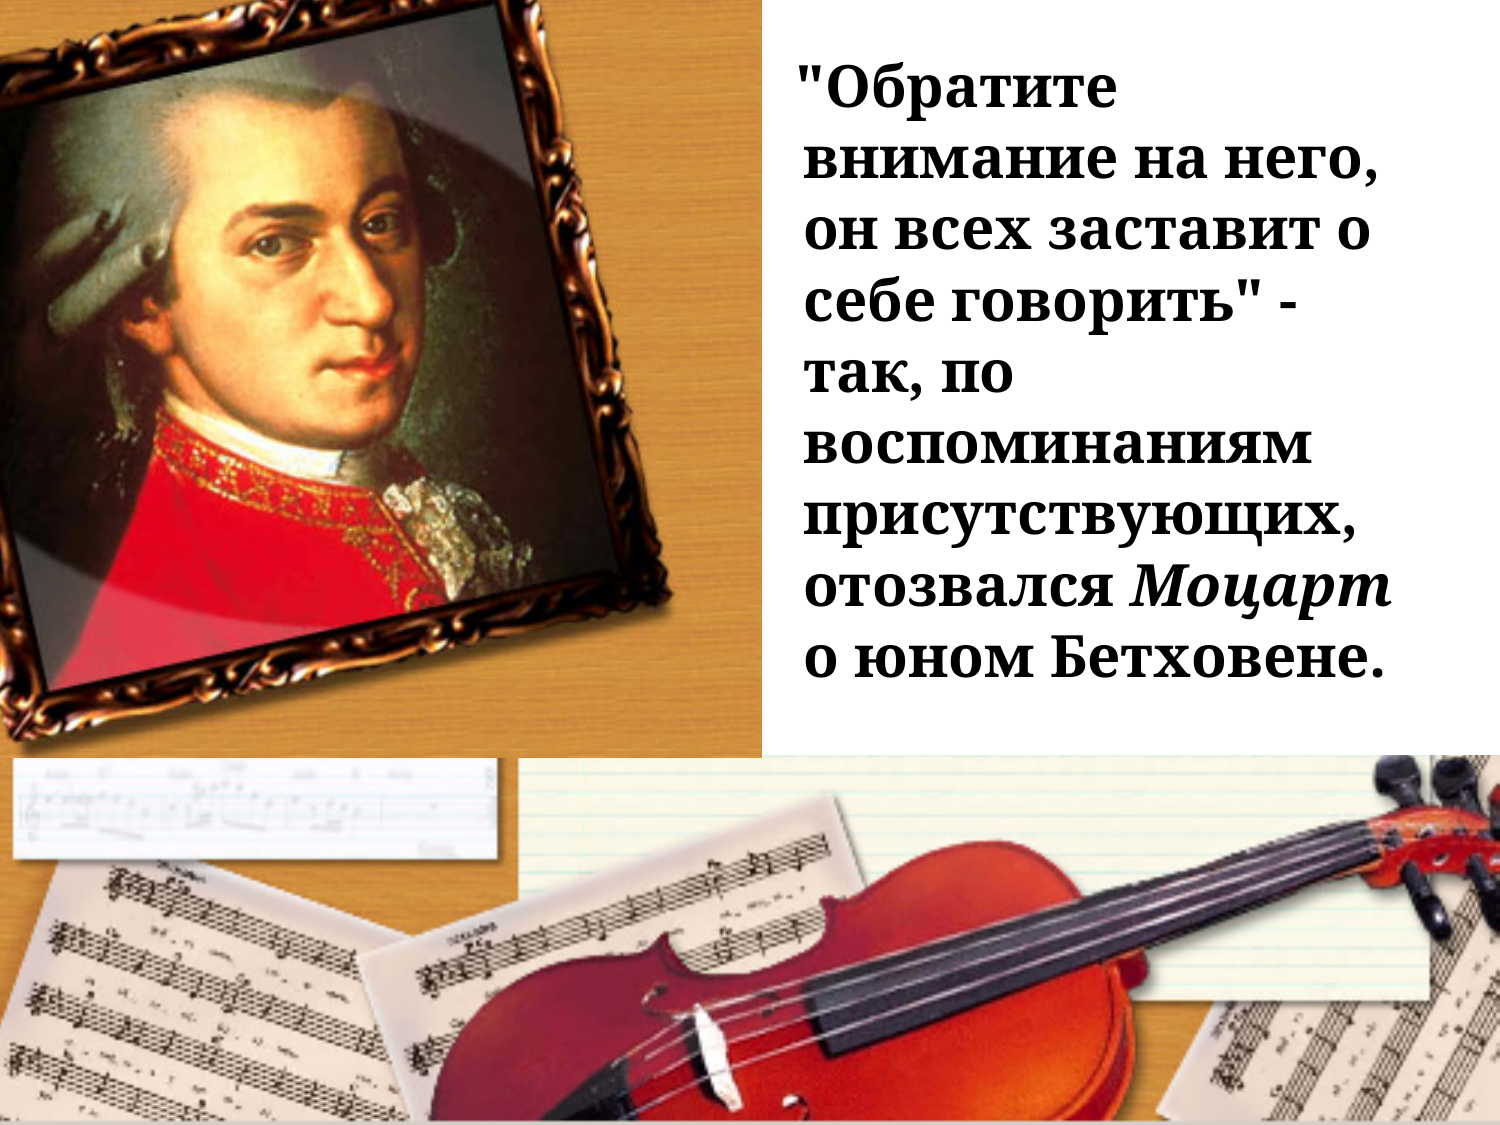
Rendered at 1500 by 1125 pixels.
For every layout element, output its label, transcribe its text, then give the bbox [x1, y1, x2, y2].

picture [0, 0, 1500, 1125]
list "Обратите внимание на него, он всех заставит о себе говорить" - так, по воспоминаниям присутствующих, отозвался Моцарт о юном Бетховене. [762, 42, 1435, 755]
